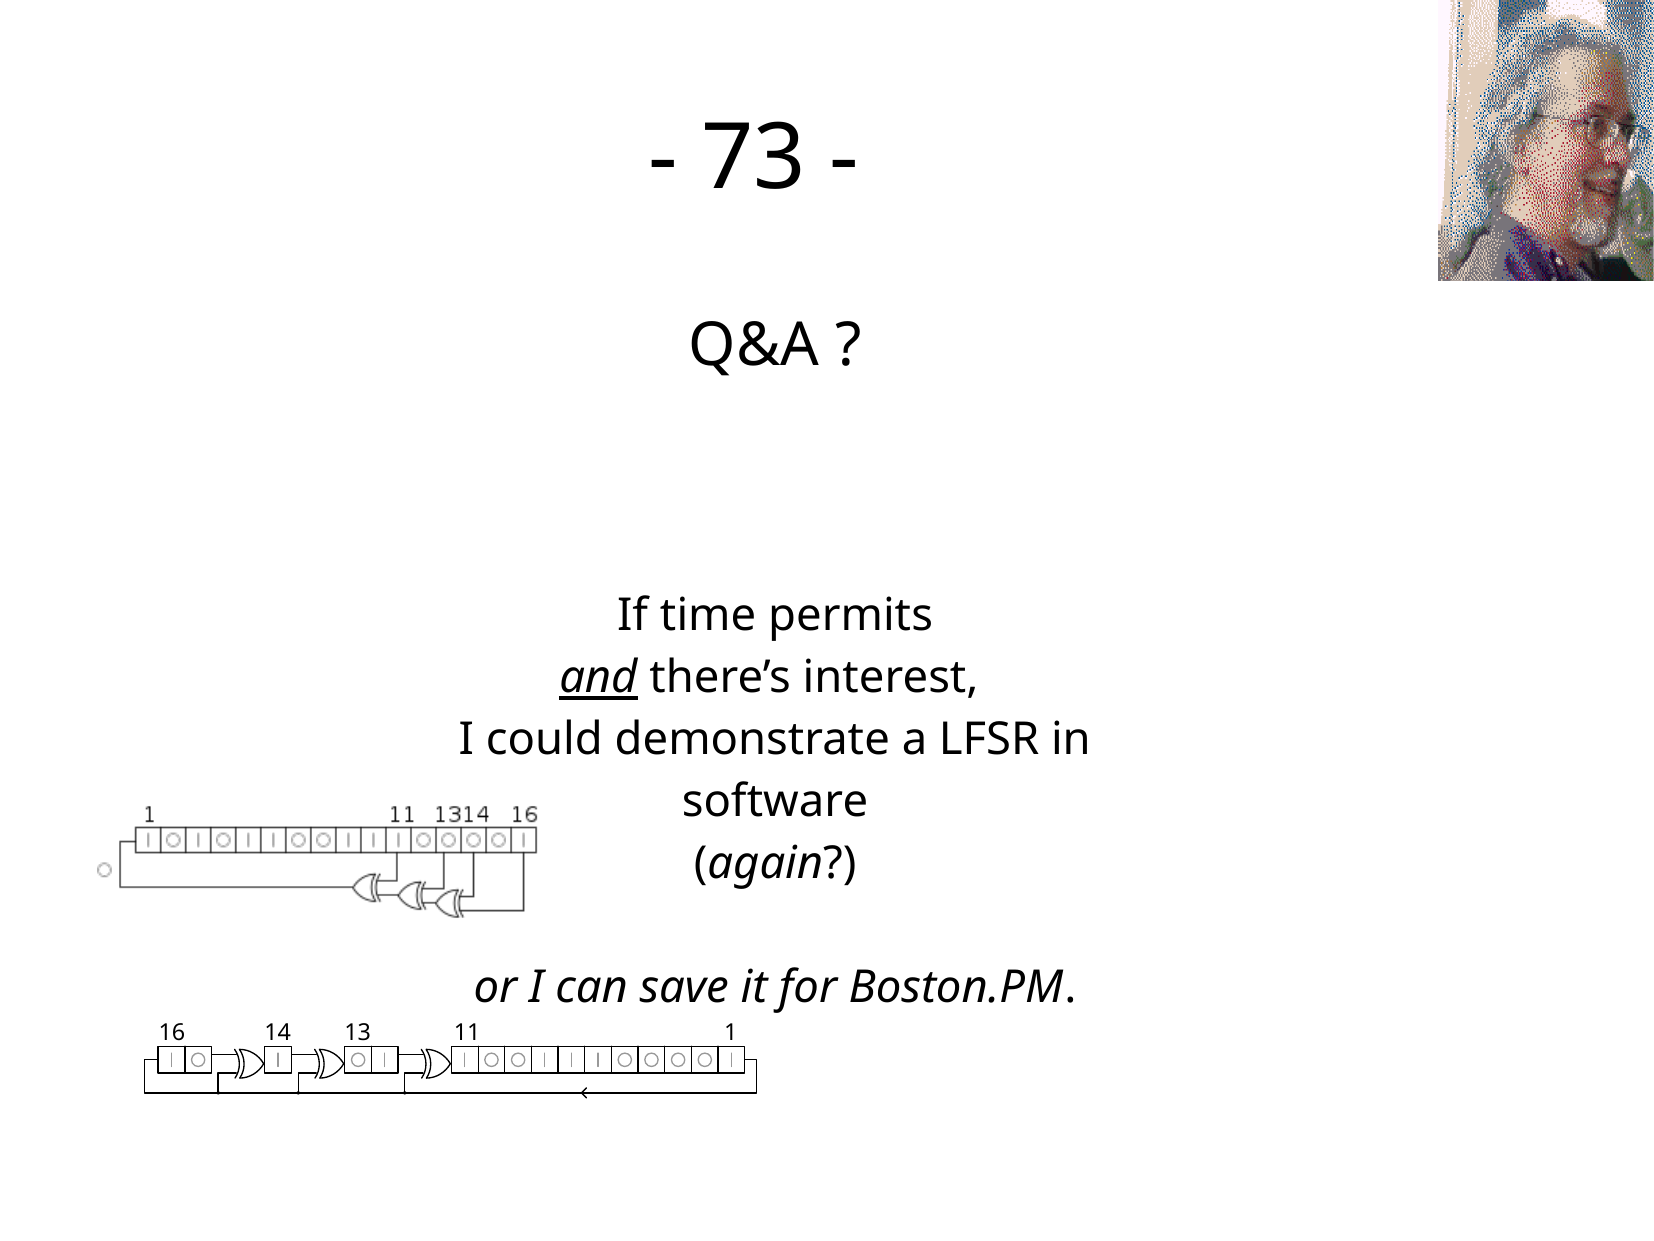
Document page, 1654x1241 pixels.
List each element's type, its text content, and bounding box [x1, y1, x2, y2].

picture [1438, 0, 1654, 281]
picture [57, 761, 606, 951]
title - 73 - [82, 49, 1426, 257]
picture [126, 974, 784, 1177]
list Q&A ? If time permits and there’s interest, I could demonstrate a LFSR in software (again?) or I can save it for Boston.PM. [412, 300, 1139, 1021]
